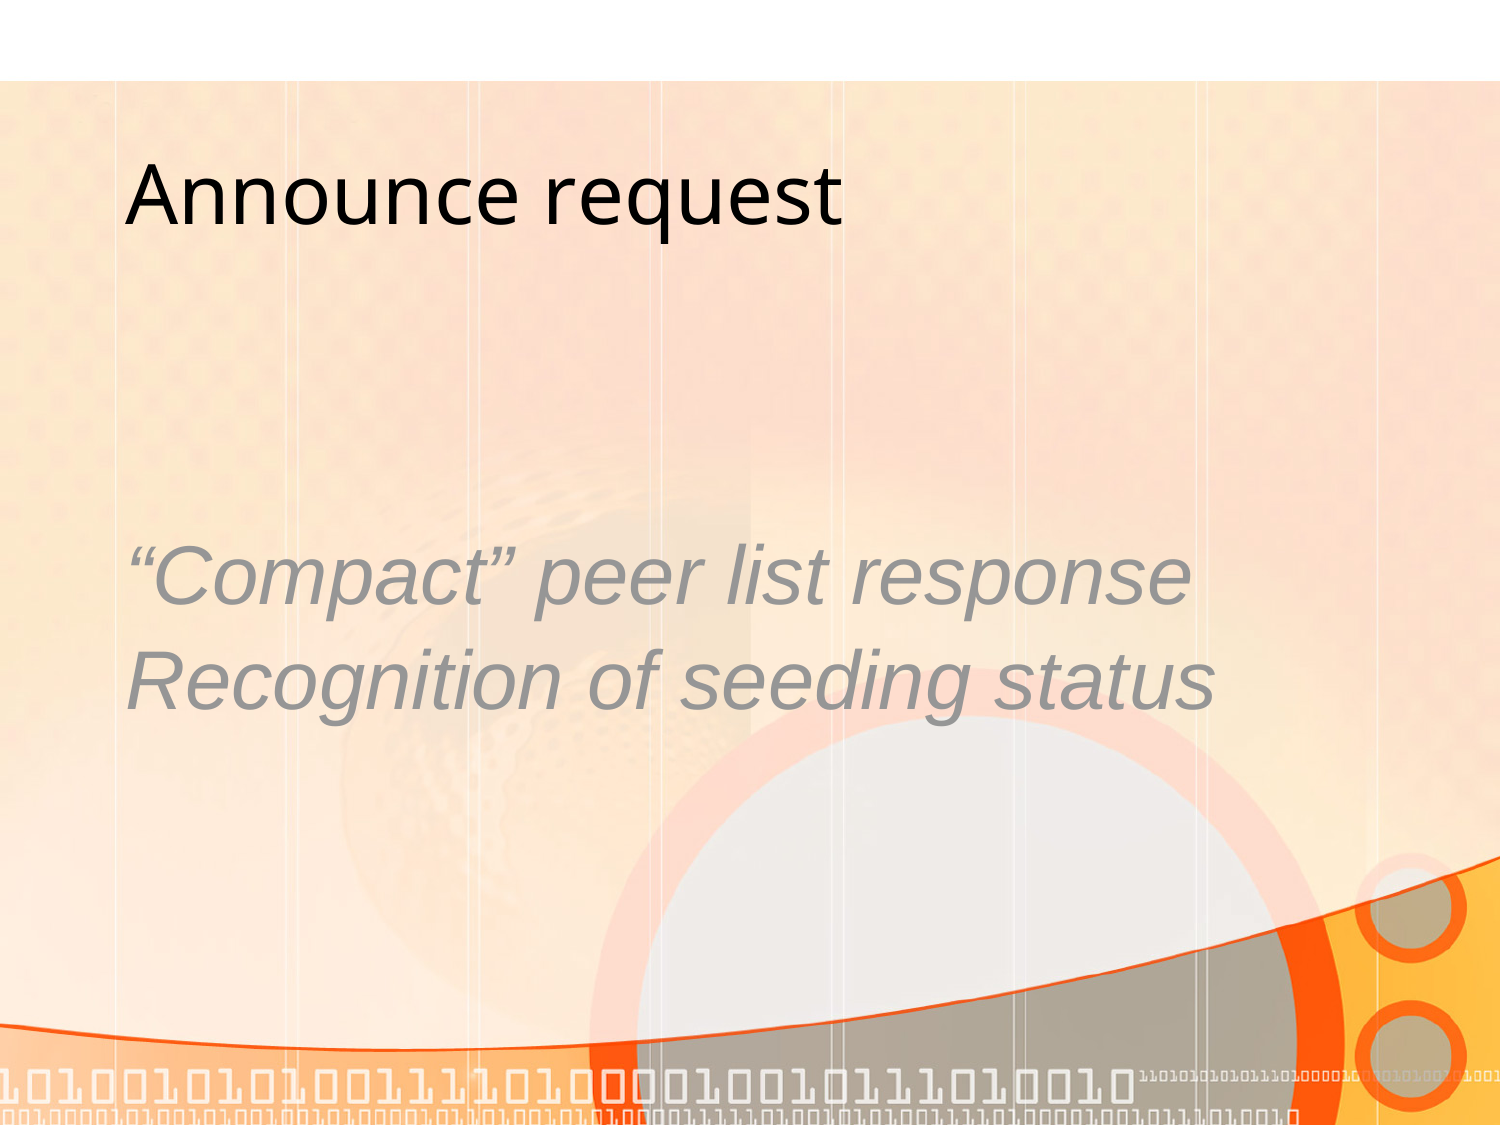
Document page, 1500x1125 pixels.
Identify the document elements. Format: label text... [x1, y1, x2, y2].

picture [0, 0, 1500, 1125]
title Announce request [125, 84, 1388, 300]
subtitle “Compact” peer list response Recognition of seeding status [125, 363, 1388, 999]
